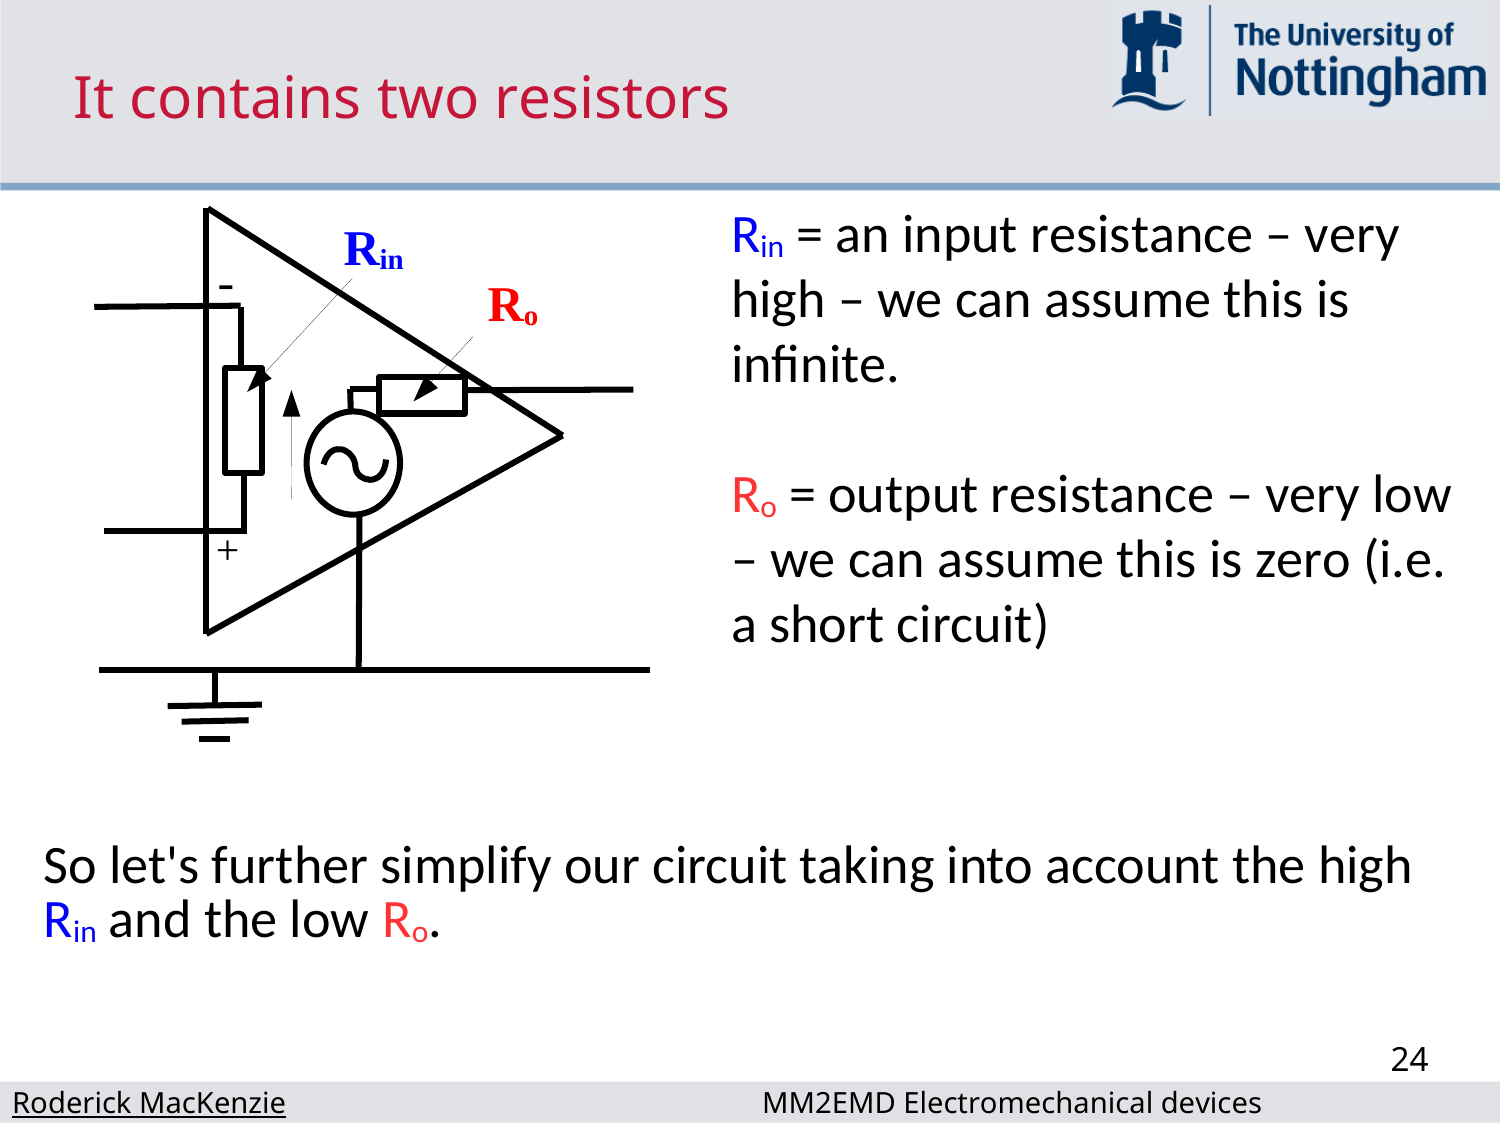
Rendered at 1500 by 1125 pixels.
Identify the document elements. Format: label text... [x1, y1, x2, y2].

picture [1111, 4, 1487, 116]
text_box <number> [1375, 1030, 1500, 1101]
title It contains two resistors [59, 20, 942, 172]
text_box Ro [473, 264, 605, 356]
text_box + [201, 515, 255, 581]
text_box Rin = an input resistance – very high – we can assume this is infinite. Ro = output resistance – very low – we can assume this is zero (i.e. a short circuit) [716, 190, 1473, 697]
text_box Rin [328, 208, 461, 300]
text_box - [202, 242, 250, 317]
text_box So let's further simplify our circuit taking into account the high Rin and the low Ro. [28, 835, 1463, 1013]
